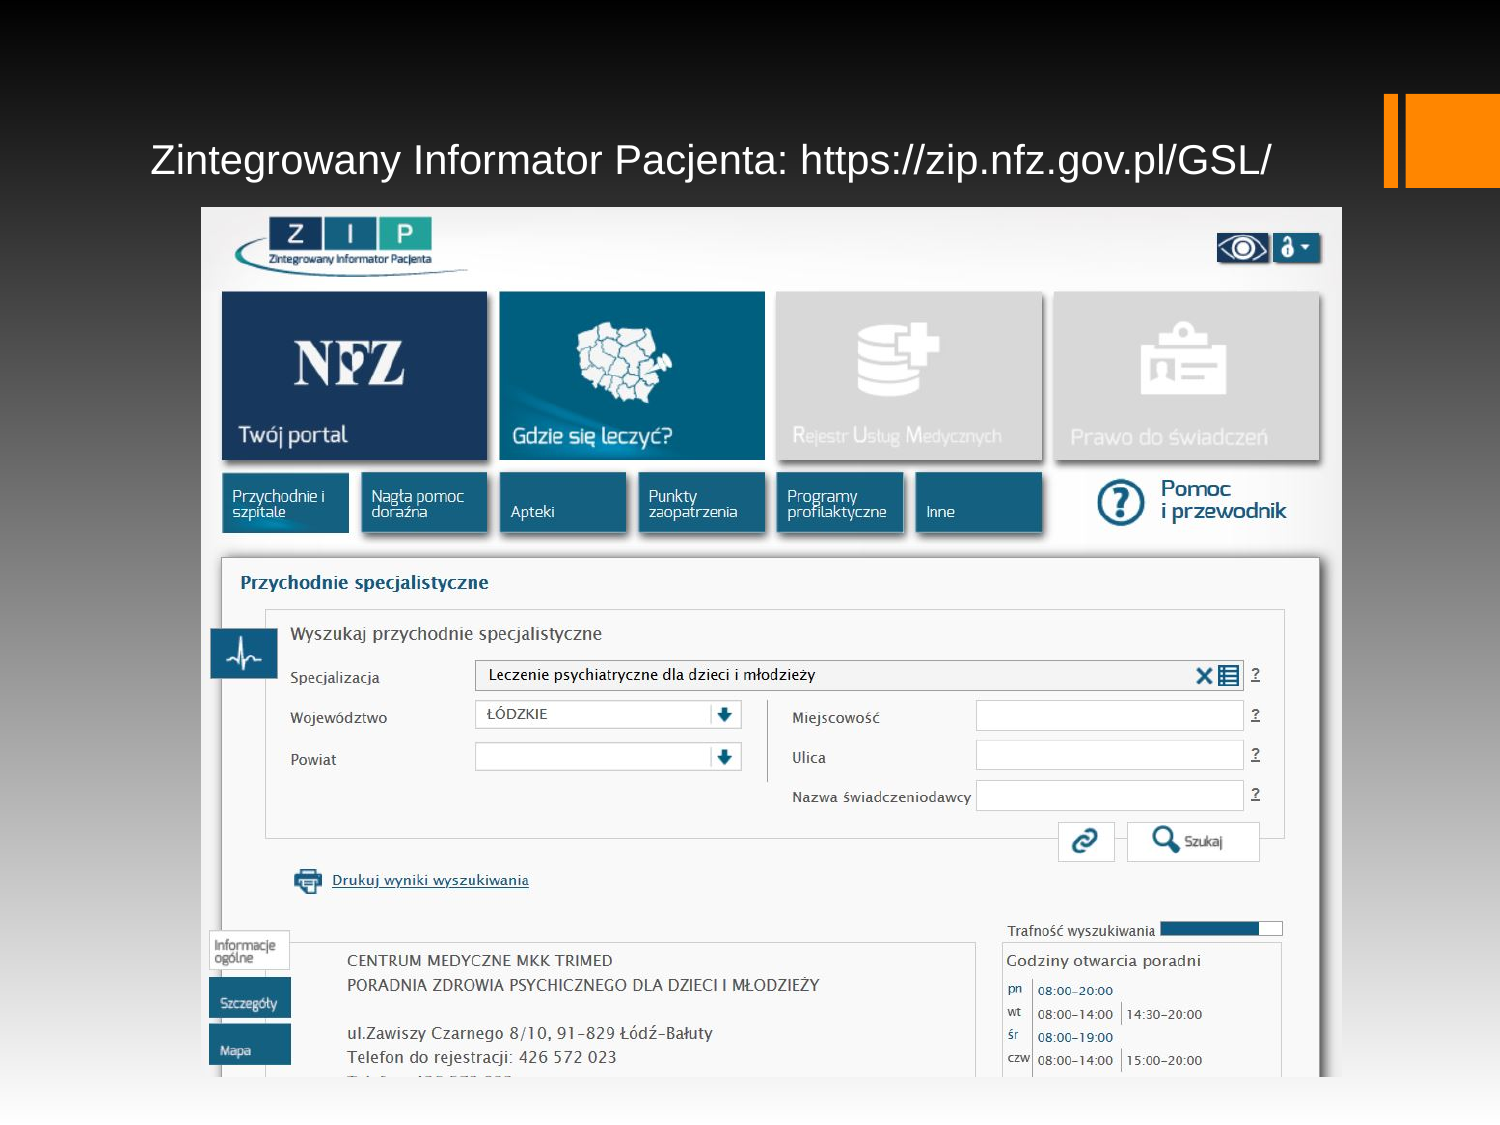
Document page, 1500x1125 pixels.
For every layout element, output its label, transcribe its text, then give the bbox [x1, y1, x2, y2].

text_box Zintegrowany Informator Pacjenta: https://zip.nfz.gov.pl/GSL/ [135, 125, 1329, 286]
picture [201, 207, 1342, 1077]
